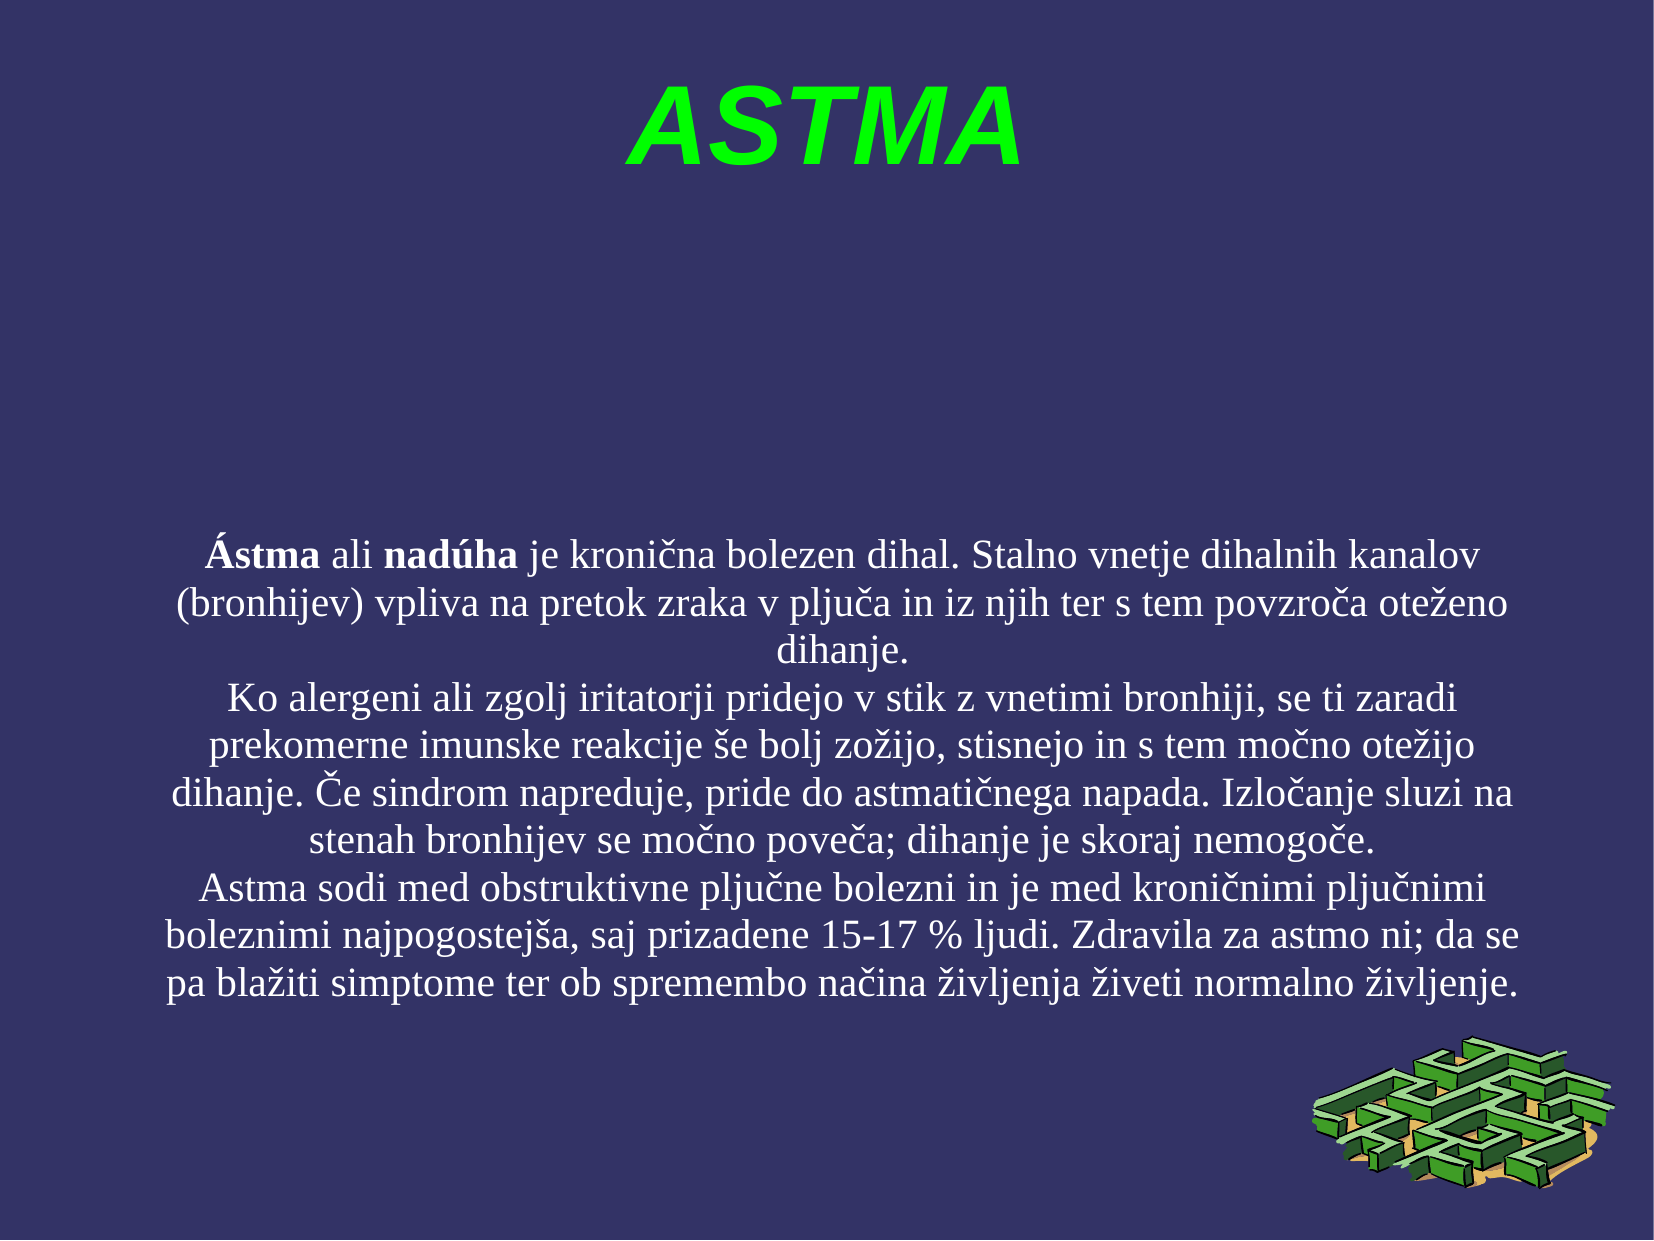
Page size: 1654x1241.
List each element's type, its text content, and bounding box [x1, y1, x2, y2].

subtitle Ástma ali nadúha je kronična bolezen dihal. Stalno vnetje dihalnih kanalov (bronhijev) vpliva na pretok zraka v pljuča in iz njih ter s tem povzroča oteženo dihanje. Ko alergeni ali zgolj iritatorji pridejo v stik z vnetimi bronhiji, se ti zaradi prekomerne imunske reakcije še bolj zožijo, stisnejo in s tem močno otežijo dihanje. Če sindrom napreduje, pride do astmatičnega napada. Izločanje sluzi na stenah bronhijev se močno poveča; dihanje je skoraj nemogoče. Astma sodi med obstruktivne pljučne bolezni in je med kroničnimi pljučnimi boleznimi najpogostejša, saj prizadene 15-17 % ljudi. Zdravila za astmo ni; da se pa blažiti simptome ter ob spremembo načina življenja živeti normalno življenje. [147, 383, 1539, 1151]
title ASTMA [121, 26, 1534, 219]
